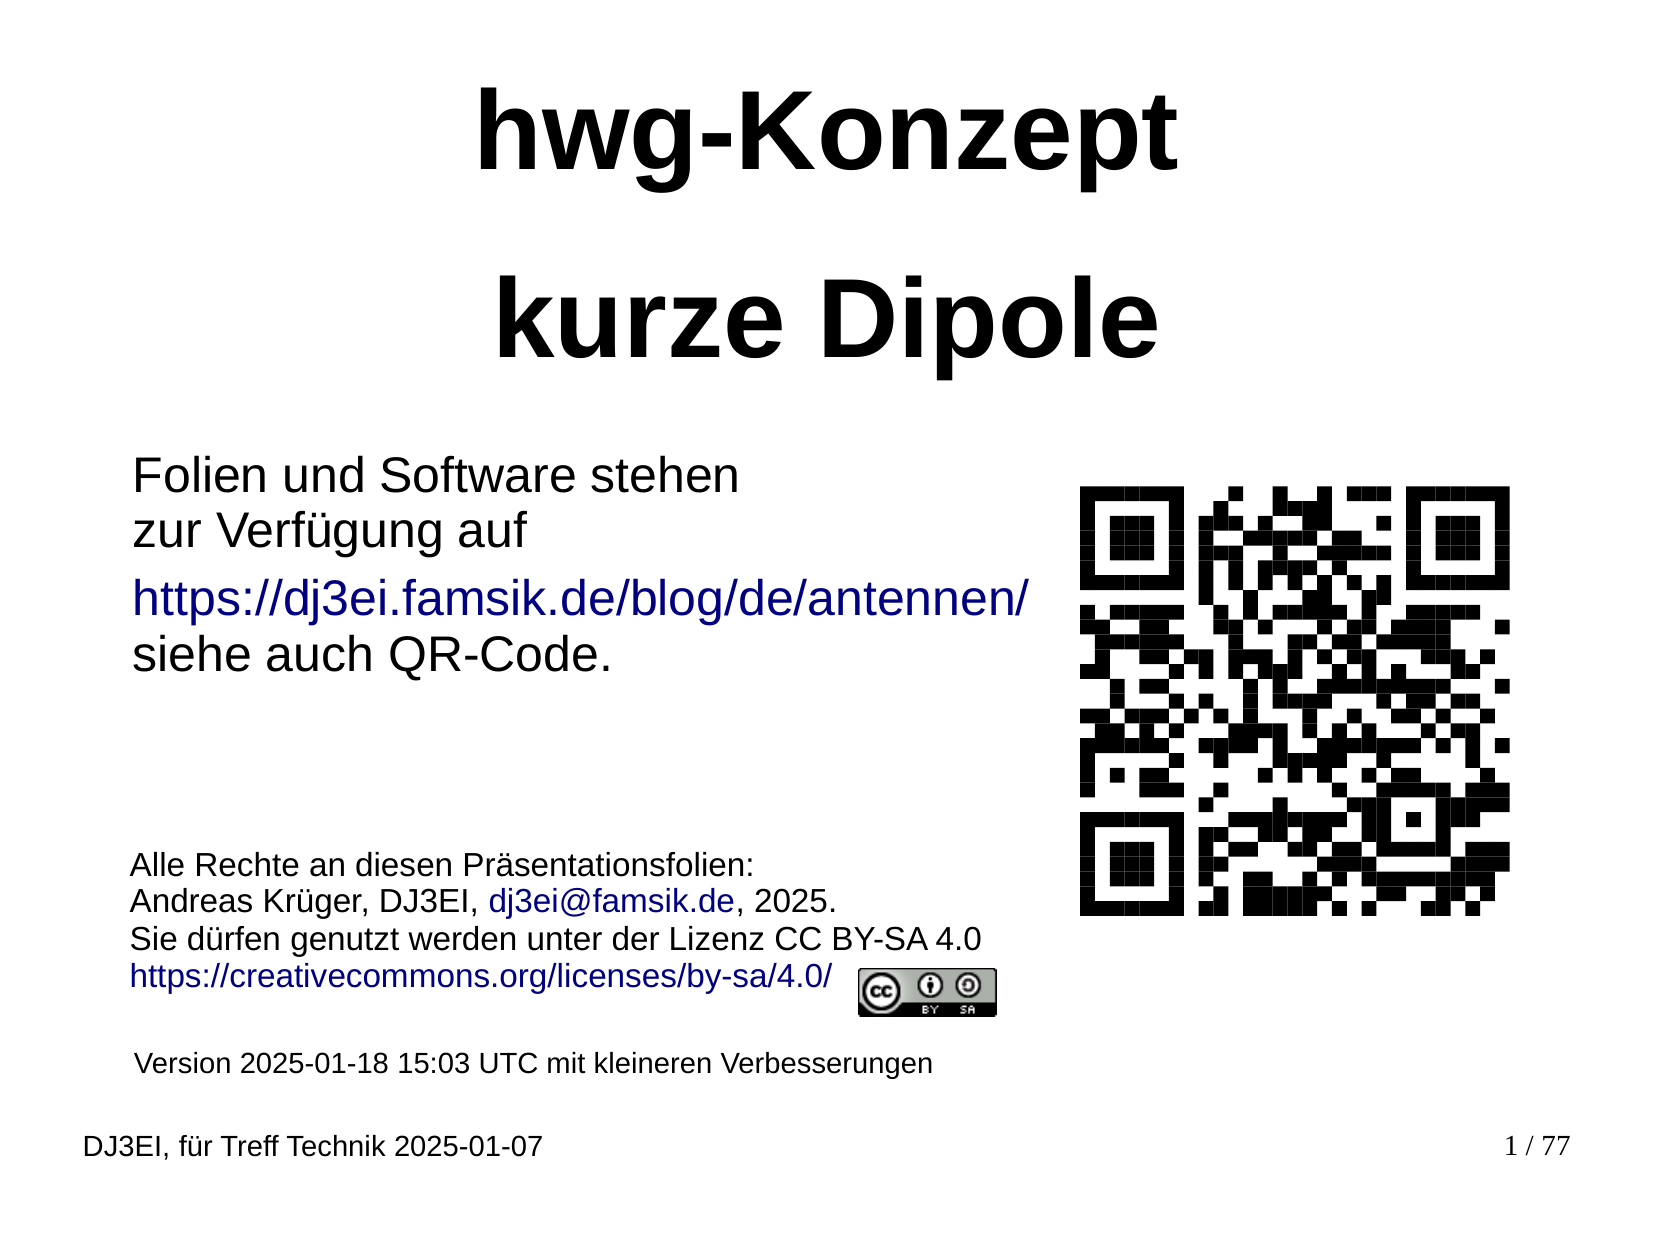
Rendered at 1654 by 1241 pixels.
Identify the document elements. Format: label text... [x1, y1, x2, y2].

text_box Version 2025-01-18 15:03 UTC mit kleineren Verbesserungen [119, 1039, 1099, 1153]
title hwg-Konzept kurze Dipole [82, 5, 1571, 382]
picture [1018, 425, 1571, 978]
text_box Alle Rechte an diesen Präsentationsfolien: Andreas Krüger, DJ3EI, dj3ei@famsik.de, 2025. Sie dürfen genutzt werden unter der Lizenz CC BY-SA 4.0 https://creativecommons.org/licenses/by-sa/4.0/ [114, 838, 1063, 1113]
text_box Folien und Software stehen zur Verfügung auf https://dj3ei.famsik.de/blog/de/antennen/ siehe auch QR-Code. [118, 439, 1046, 690]
picture [858, 968, 997, 1017]
